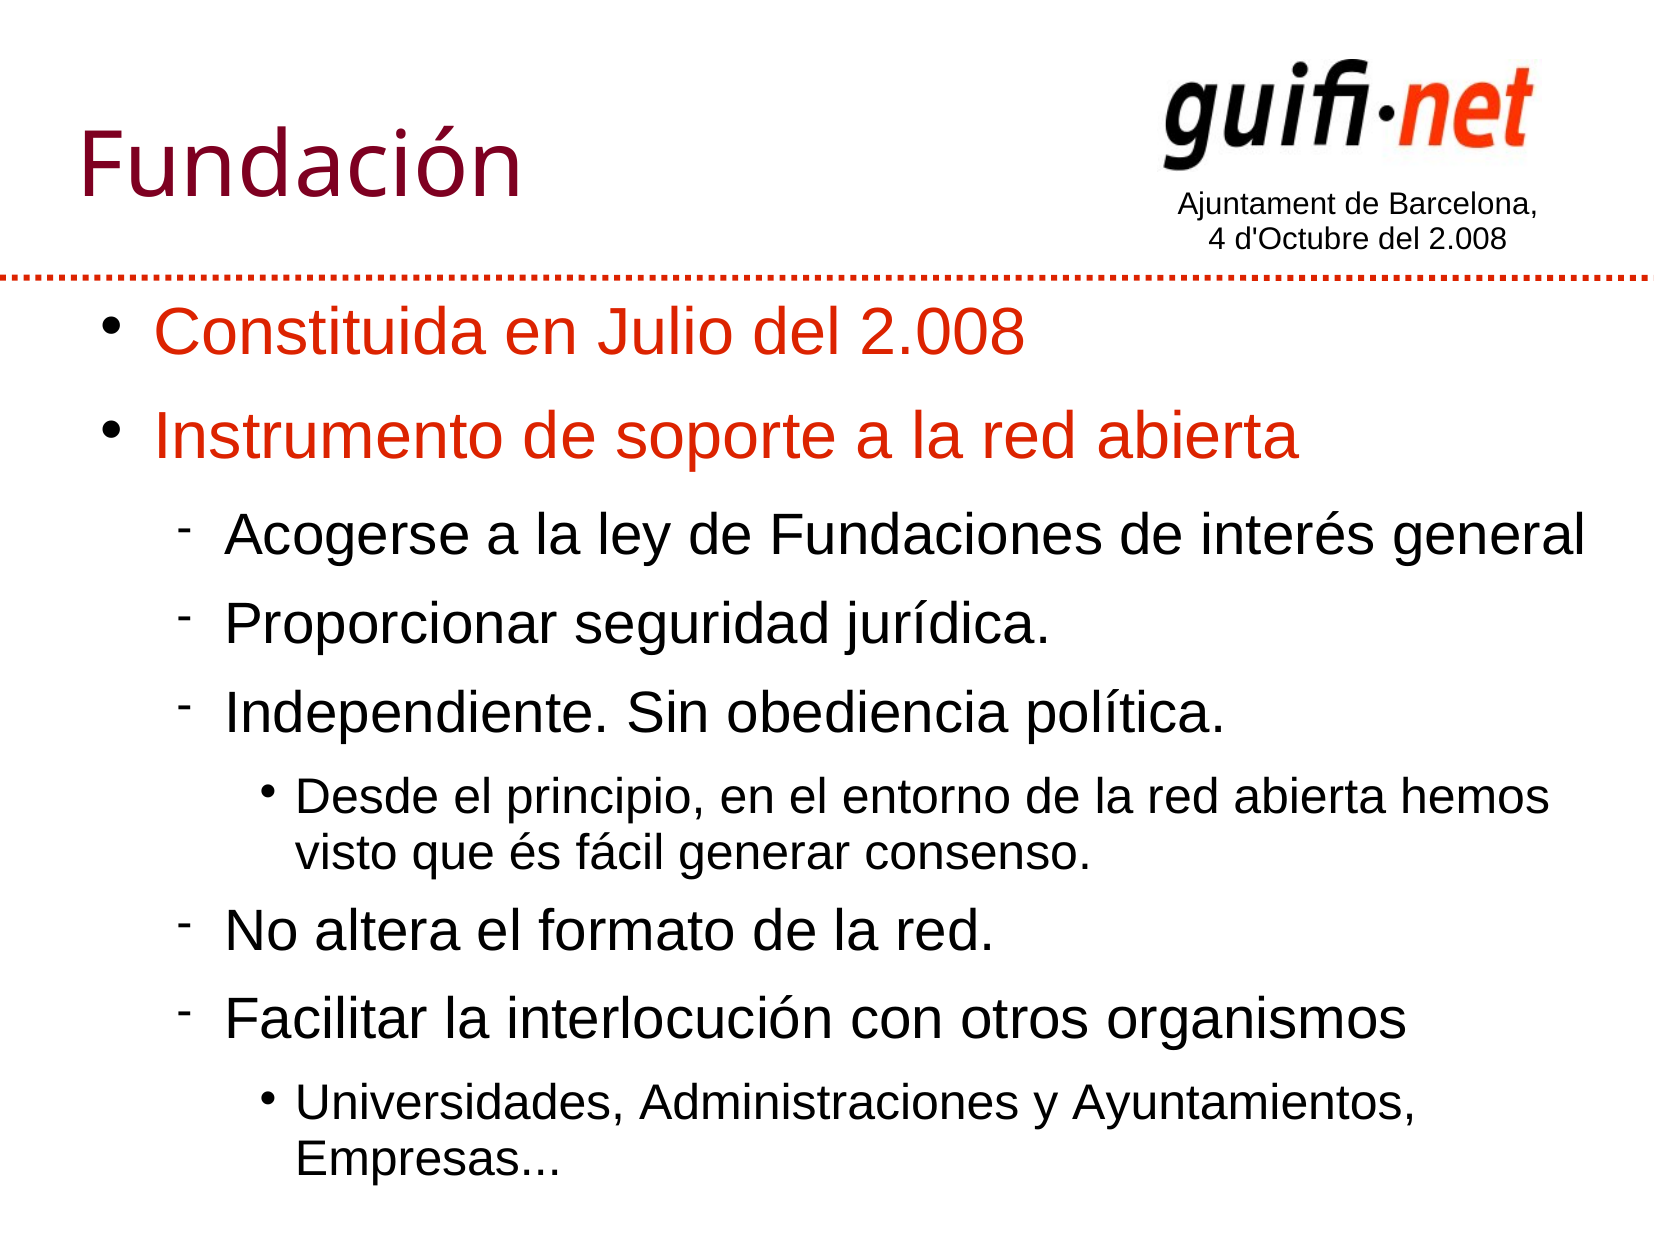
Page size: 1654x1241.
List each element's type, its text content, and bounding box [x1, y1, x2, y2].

picture [1157, 59, 1542, 172]
title Fundación [76, 66, 1093, 259]
list Constituida en Julio del 2.008 Instrumento de soporte a la red abierta Acogerse a la ley de Fundaciones de interés general Proporcionar seguridad jurídica. Independiente. Sin obediencia política. Desde el principio, en el entorno de la red abierta hemos visto que és fácil generar consenso. No altera el formato de la red. Facilitar la interlocución con otros organismos Universidades, Administraciones y Ayuntamientos, Empresas... [82, 290, 1612, 1241]
